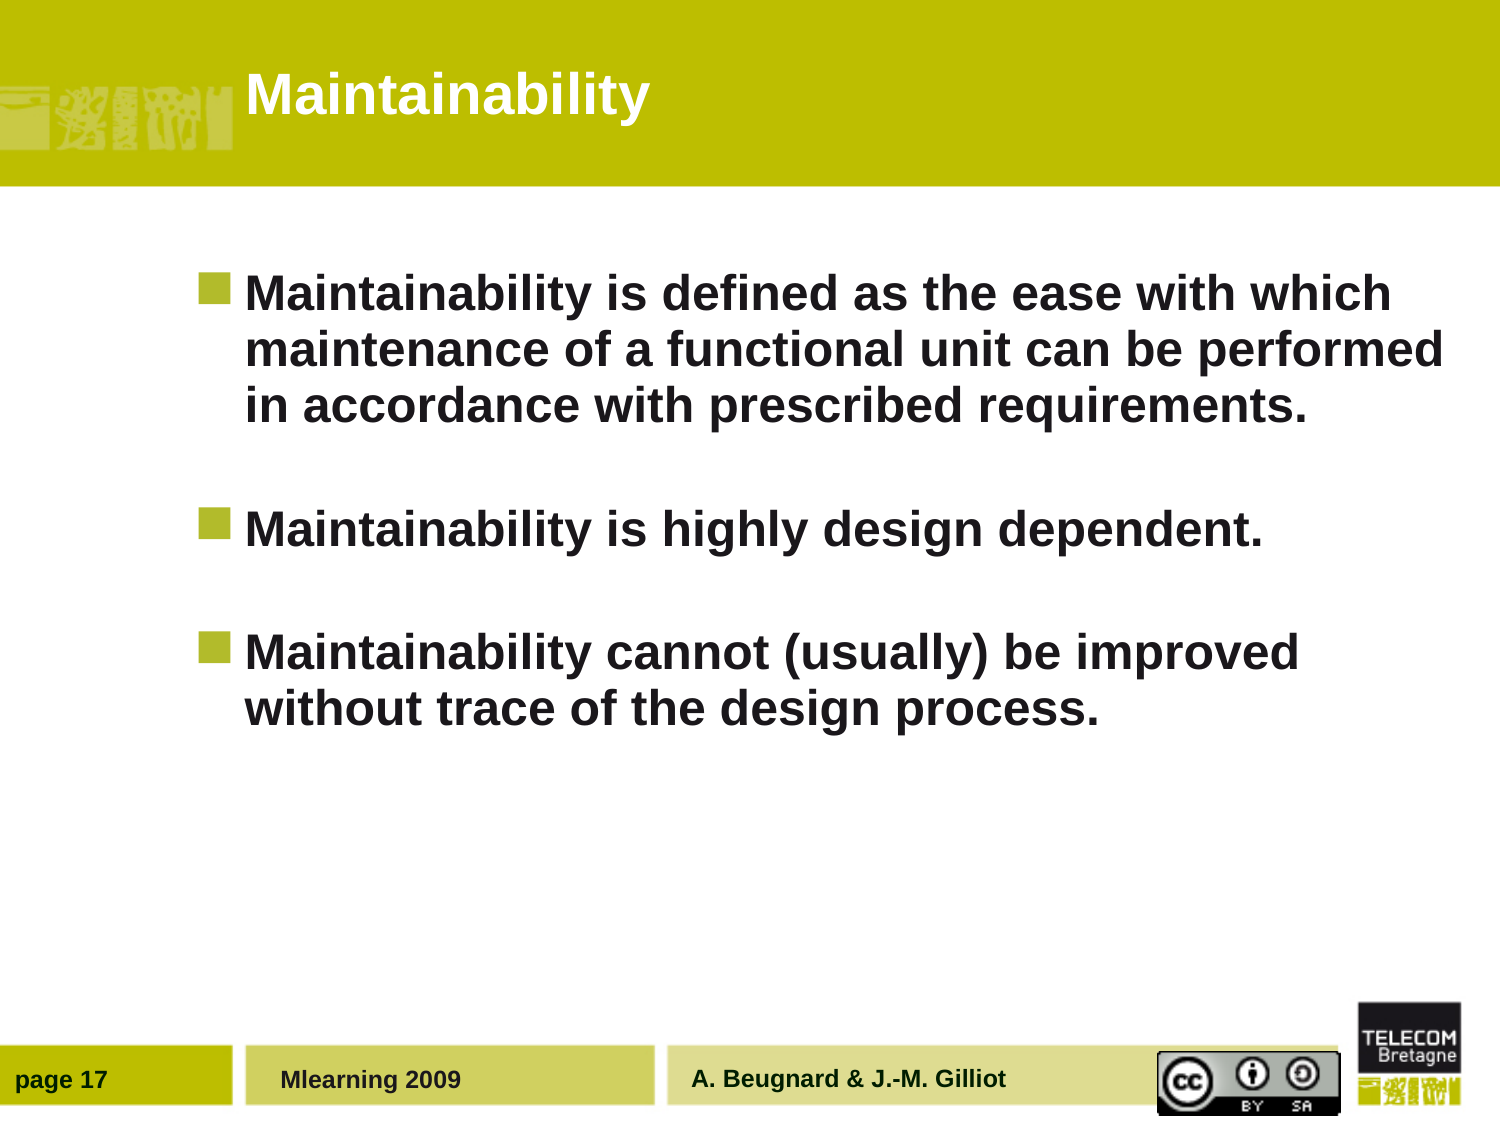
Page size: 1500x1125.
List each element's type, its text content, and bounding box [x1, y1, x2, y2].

list Maintainability is defined as the ease with which maintenance of a functional unit can be performed in accordance with prescribed requirements. Maintainability is highly design dependent. Maintainability cannot (usually) be improved without trace of the design process. [200, 265, 1459, 1002]
title Maintainability [245, 31, 1459, 158]
picture [0, 0, 1500, 1125]
